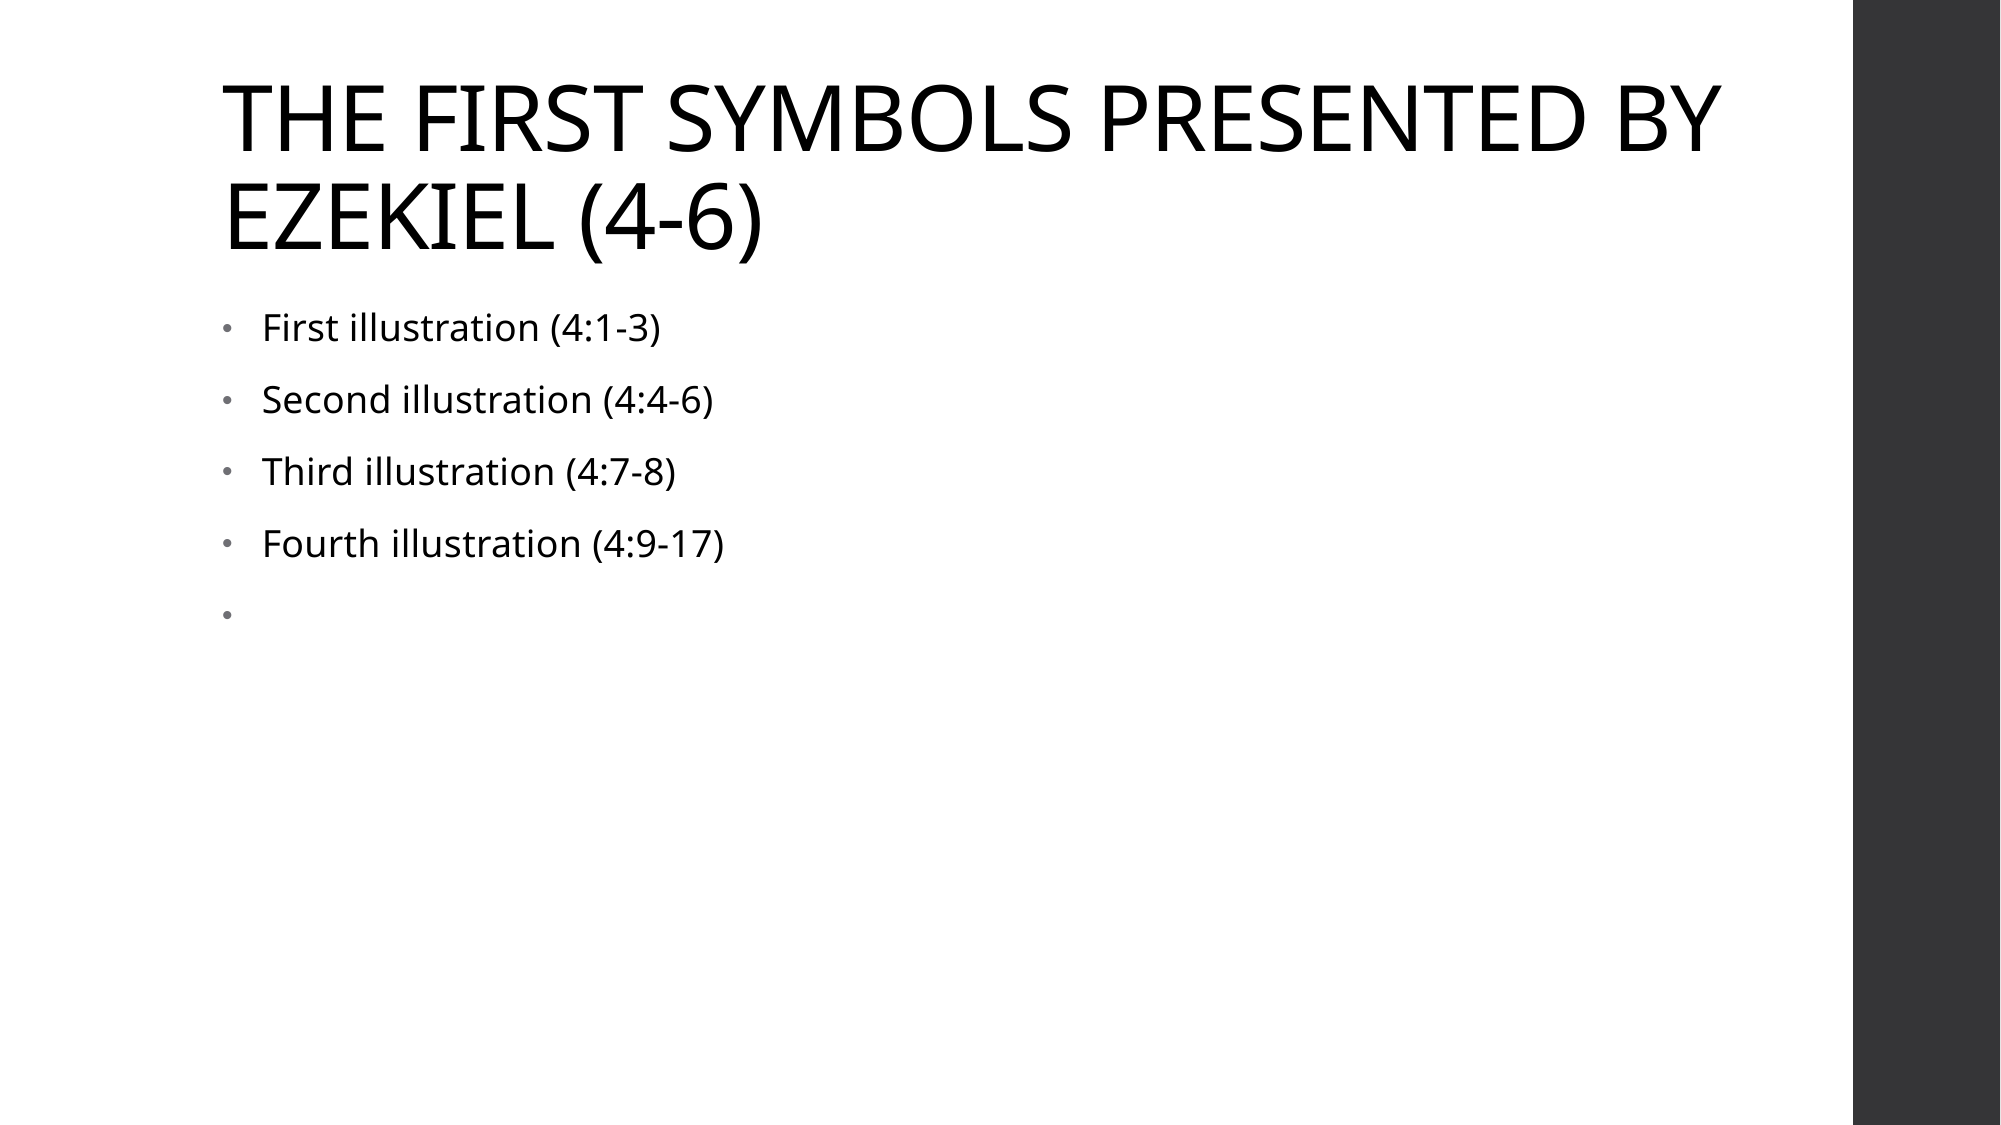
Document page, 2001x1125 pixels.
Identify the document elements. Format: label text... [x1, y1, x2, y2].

list First illustration (4:1-3) Second illustration (4:4-6) Third illustration (4:7-8) Fourth illustration (4:9-17) [206, 299, 1617, 1014]
title THE FIRST SYMBOLS PRESENTED BY EZEKIEL (4-6) [206, 60, 1797, 278]
